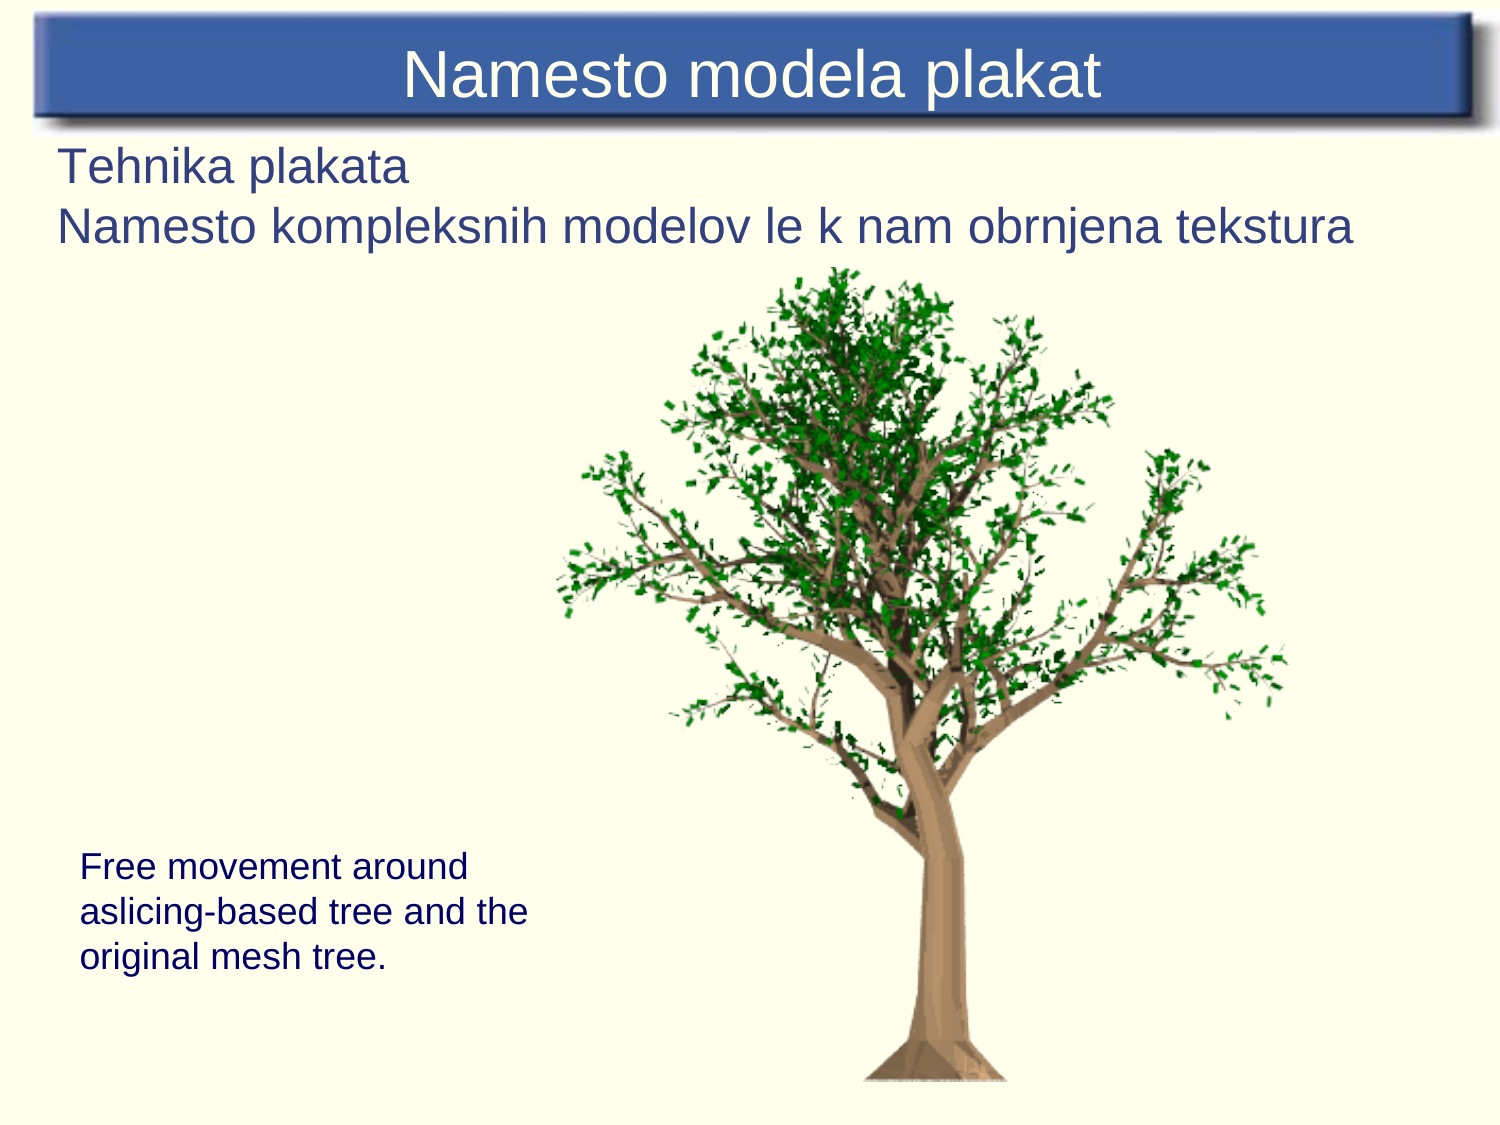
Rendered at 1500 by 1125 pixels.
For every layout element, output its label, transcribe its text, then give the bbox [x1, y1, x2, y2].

text_box Free movement around aslicing-based tree and the original mesh tree. [64, 834, 585, 985]
chart [372, 267, 1460, 1082]
picture [32, 9, 1500, 137]
title Namesto modela plakat [96, 6, 1409, 120]
text_box Tehnika plakata Namesto kompleksnih modelov le k nam obrnjena tekstura [42, 125, 1370, 261]
